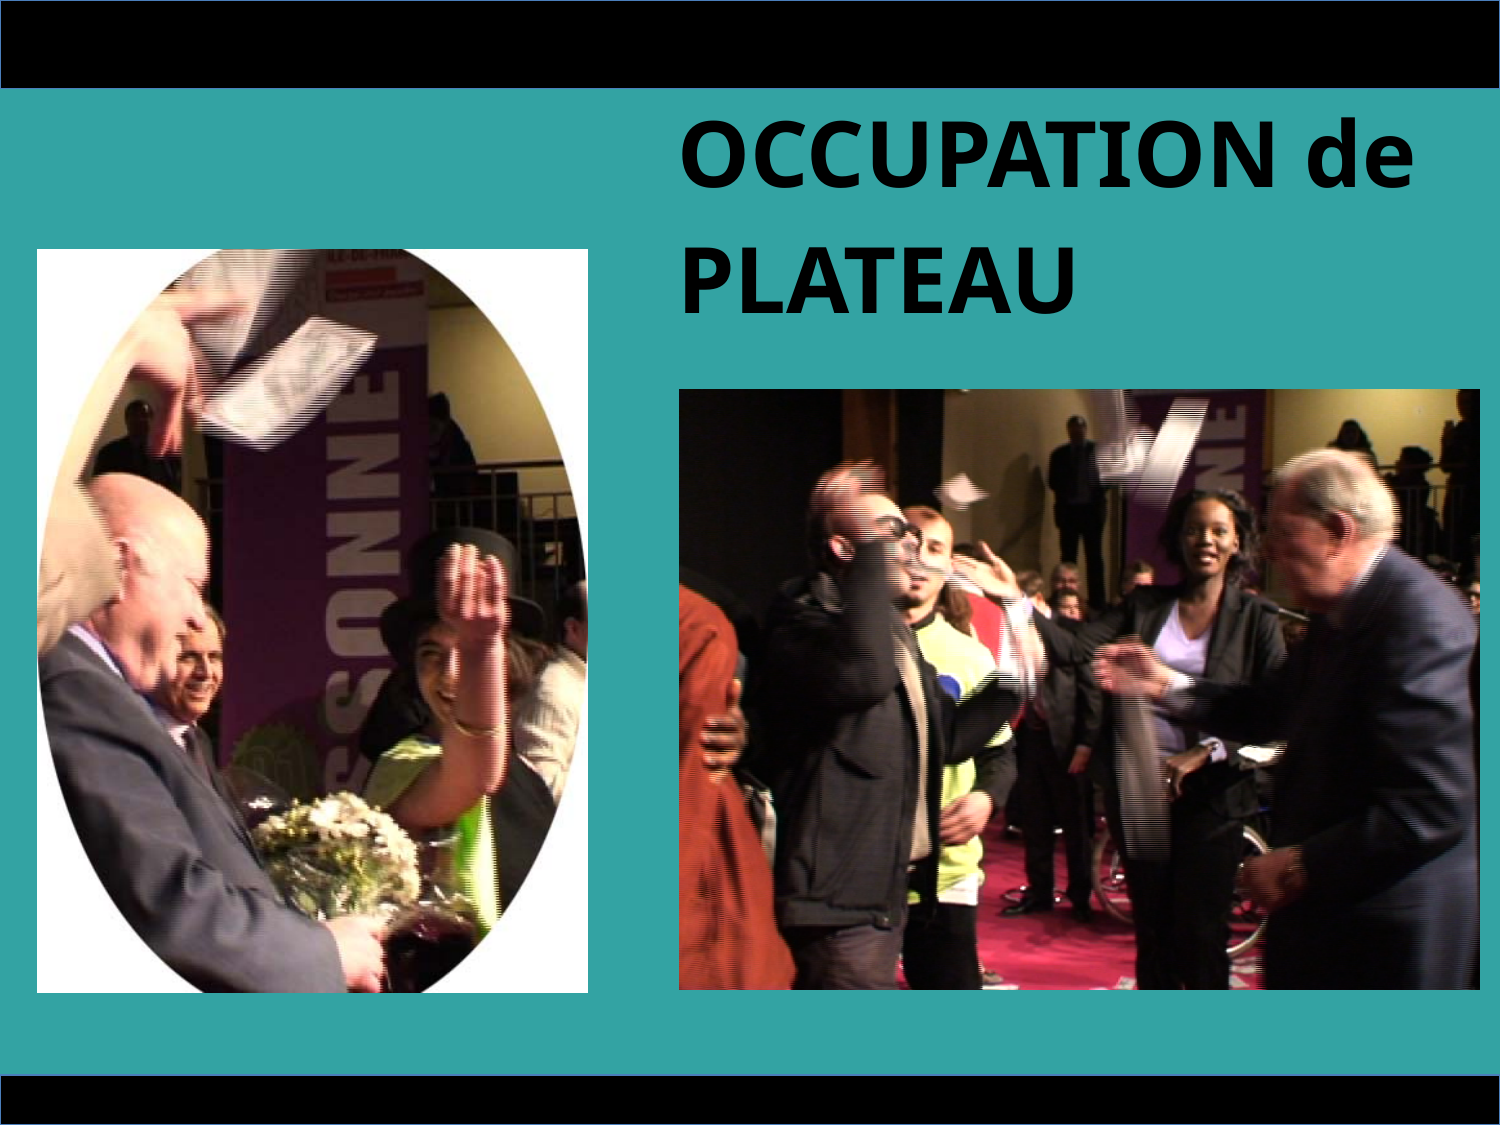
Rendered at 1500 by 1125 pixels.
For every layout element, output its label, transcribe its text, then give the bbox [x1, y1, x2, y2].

text_box [0, 1074, 1500, 1125]
text_box [0, 0, 1500, 89]
text_box OCCUPATION de PLATEAU [662, 89, 1475, 340]
picture [679, 389, 1480, 990]
picture [37, 249, 588, 993]
